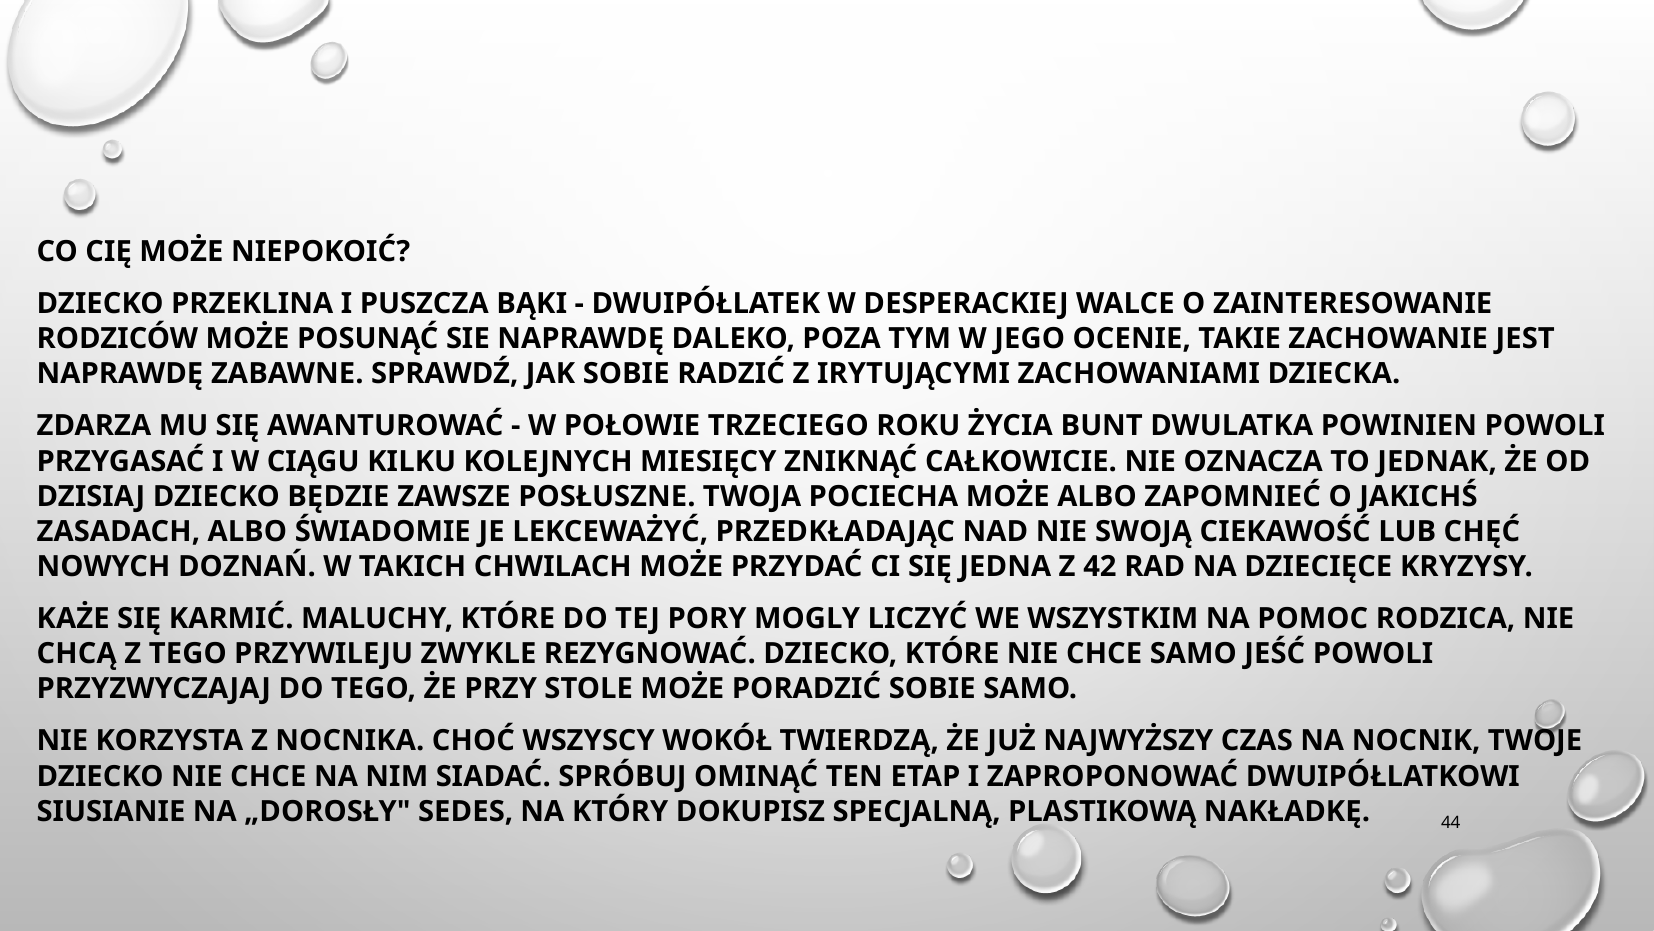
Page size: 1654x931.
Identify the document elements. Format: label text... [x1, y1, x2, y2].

list Co cię może niepokoić? Dziecko przeklina i puszcza bąki - dwuipółlatek w desperackiej walce o zainteresowanie rodziców może posunąć sie naprawdę daleko, poza tym w jego ocenie, takie zachowanie jest naprawdę zabawne. Sprawdź, jak sobie radzić z irytującymi zachowaniami dziecka. Zdarza mu się awanturować - w połowie trzeciego roku życia bunt dwulatka powinien powoli przygasać i w ciągu kilku kolejnych miesięcy zniknąć całkowicie. Nie oznacza to jednak, że od dzisiaj dziecko będzie zawsze posłuszne. Twoja pociecha może albo zapomnieć o jakichś zasadach, albo świadomie je lekceważyć, przedkładając nad nie swoją ciekawość lub chęć nowych doznań. W takich chwilach może przydać ci się jedna z 42 rad na dziecięce kryzysy. Każe się karmić. Maluchy, które do tej pory mogly liczyć we wszystkim na pomoc rodzica, nie chcą z tego przywileju zwykle rezygnować. Dziecko, które nie chce samo jeść powoli przyzwyczajaj do tego, że przy stole może poradzić sobie samo. Nie korzysta z nocnika. Choć wszyscy wokół twierdzą, że już najwyższy czas na nocnik, twoje dziecko nie chce na nim siadać. Spróbuj ominąć ten etap i zaproponować dwuipółlatkowi siusianie na „dorosły" sedes, na który dokupisz specjalną, plastikową nakładkę. [21, 224, 1654, 838]
text_box [1426, 838, 1530, 848]
